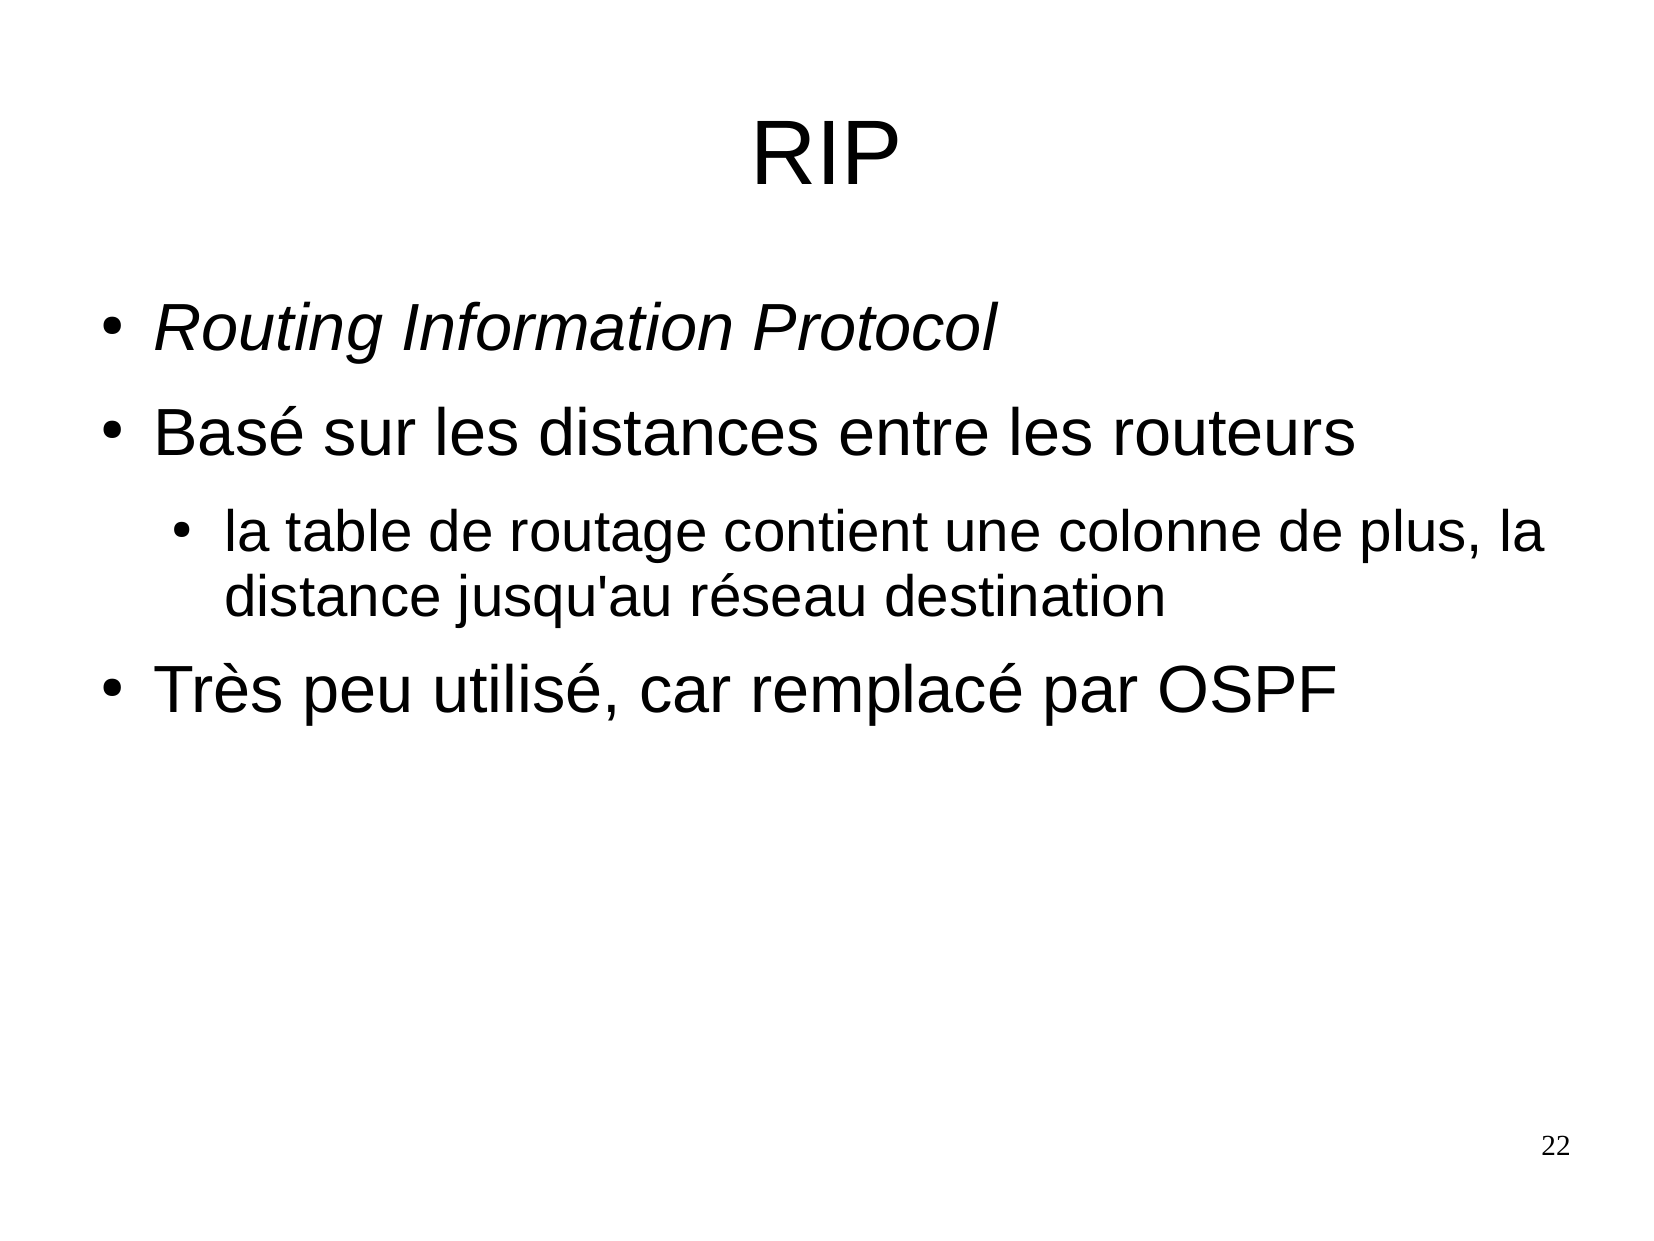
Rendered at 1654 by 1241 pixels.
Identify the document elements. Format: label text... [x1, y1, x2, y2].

list Routing Information Protocol Basé sur les distances entre les routeurs la table de routage contient une colonne de plus, la distance jusqu'au réseau destination Très peu utilisé, car remplacé par OSPF [82, 290, 1571, 1109]
title RIP [82, 49, 1571, 257]
